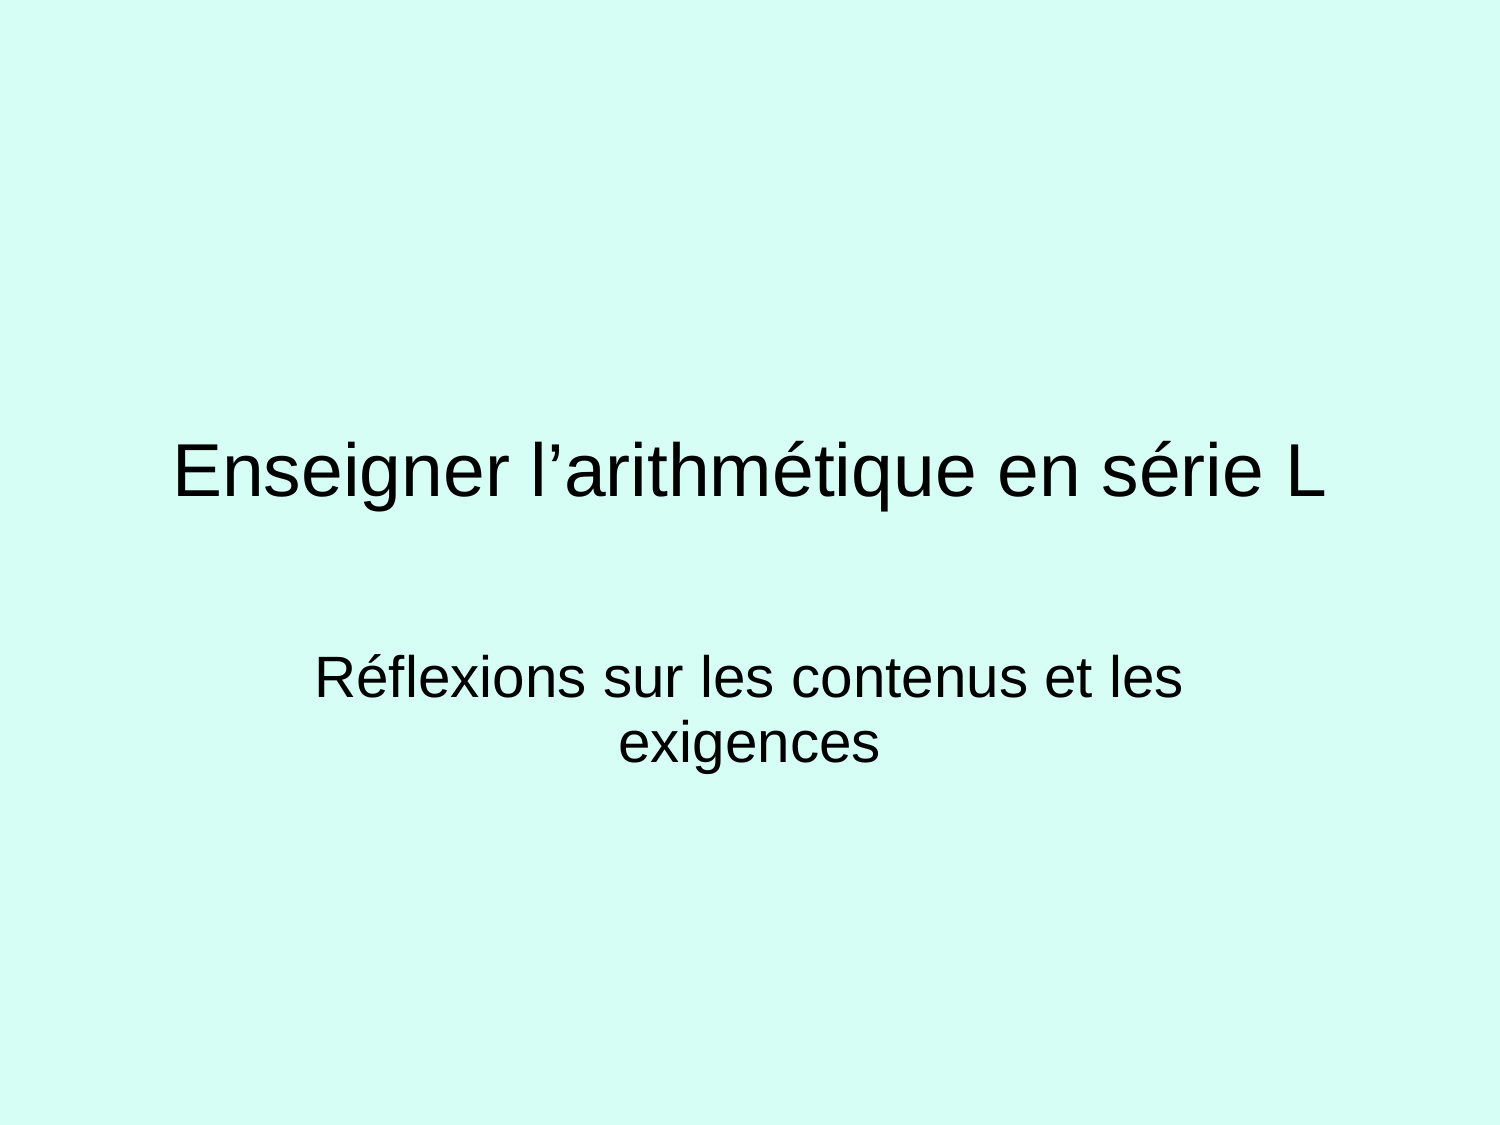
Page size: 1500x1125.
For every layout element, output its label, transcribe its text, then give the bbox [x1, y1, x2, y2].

subtitle Réflexions sur les contenus et les exigences [225, 637, 1276, 926]
title Enseigner l’arithmétique en série L [112, 349, 1388, 591]
